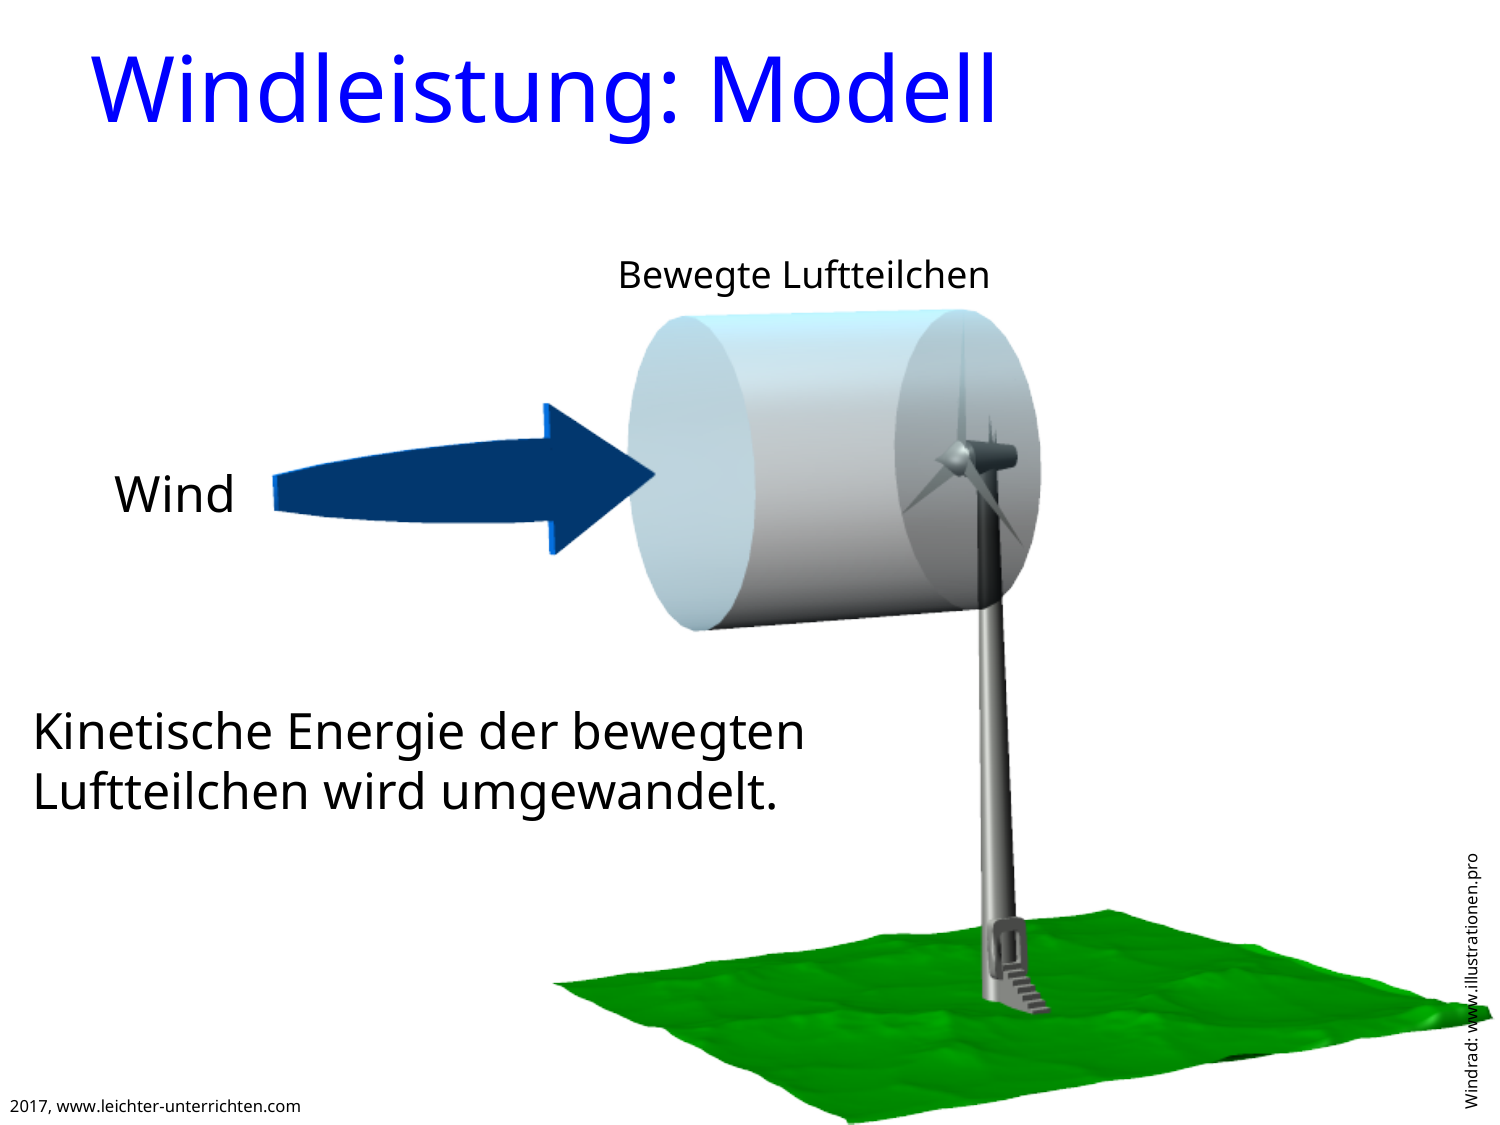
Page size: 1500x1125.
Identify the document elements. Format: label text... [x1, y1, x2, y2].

picture [271, 308, 1495, 1125]
title Windleistung: Modell [75, 0, 1426, 173]
text_box Windrad: www.illustrationen.pro [1453, 326, 1489, 1124]
text_box Wind [100, 454, 252, 531]
text_box Kinetische Energie der bewegten Luftteilchen wird umgewandelt. [17, 691, 835, 828]
text_box Bewegte Luftteilchen [603, 243, 1007, 304]
